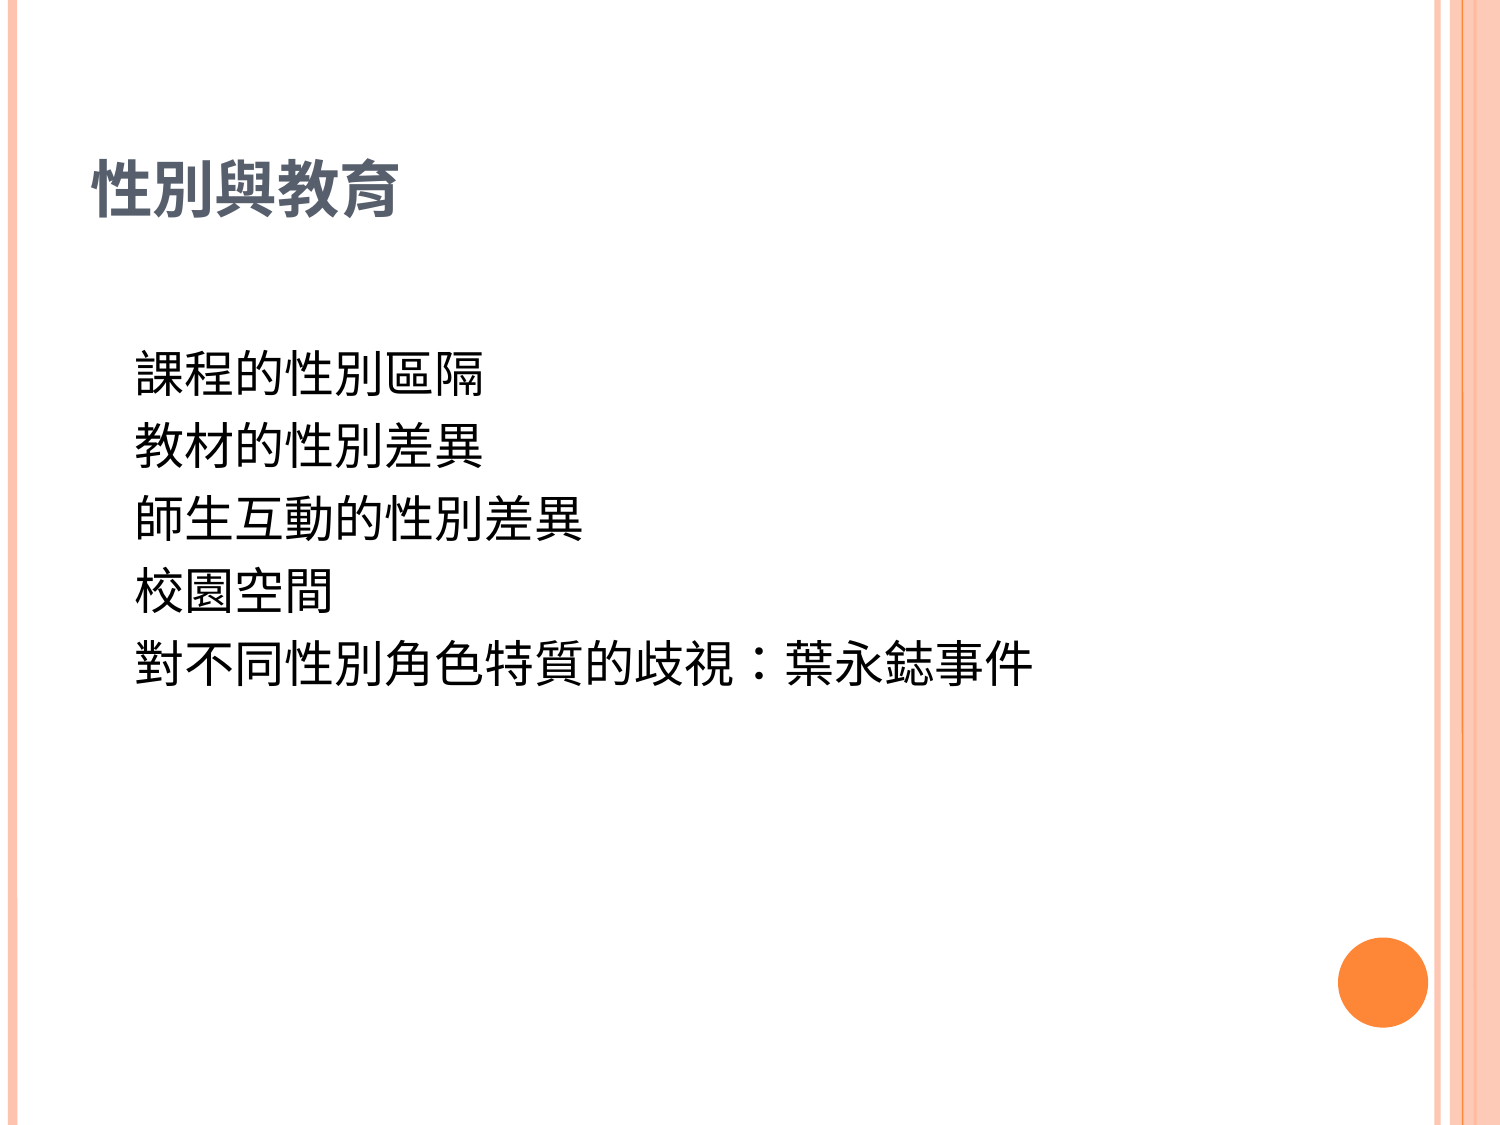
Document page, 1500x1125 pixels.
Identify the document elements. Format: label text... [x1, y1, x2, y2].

list 課程的性別區隔 教材的性別差異 師生互動的性別差異 校園空間 對不同性別角色特質的歧視：葉永鋕事件 [75, 262, 1300, 1062]
title 性別與教育 [75, 45, 1300, 233]
